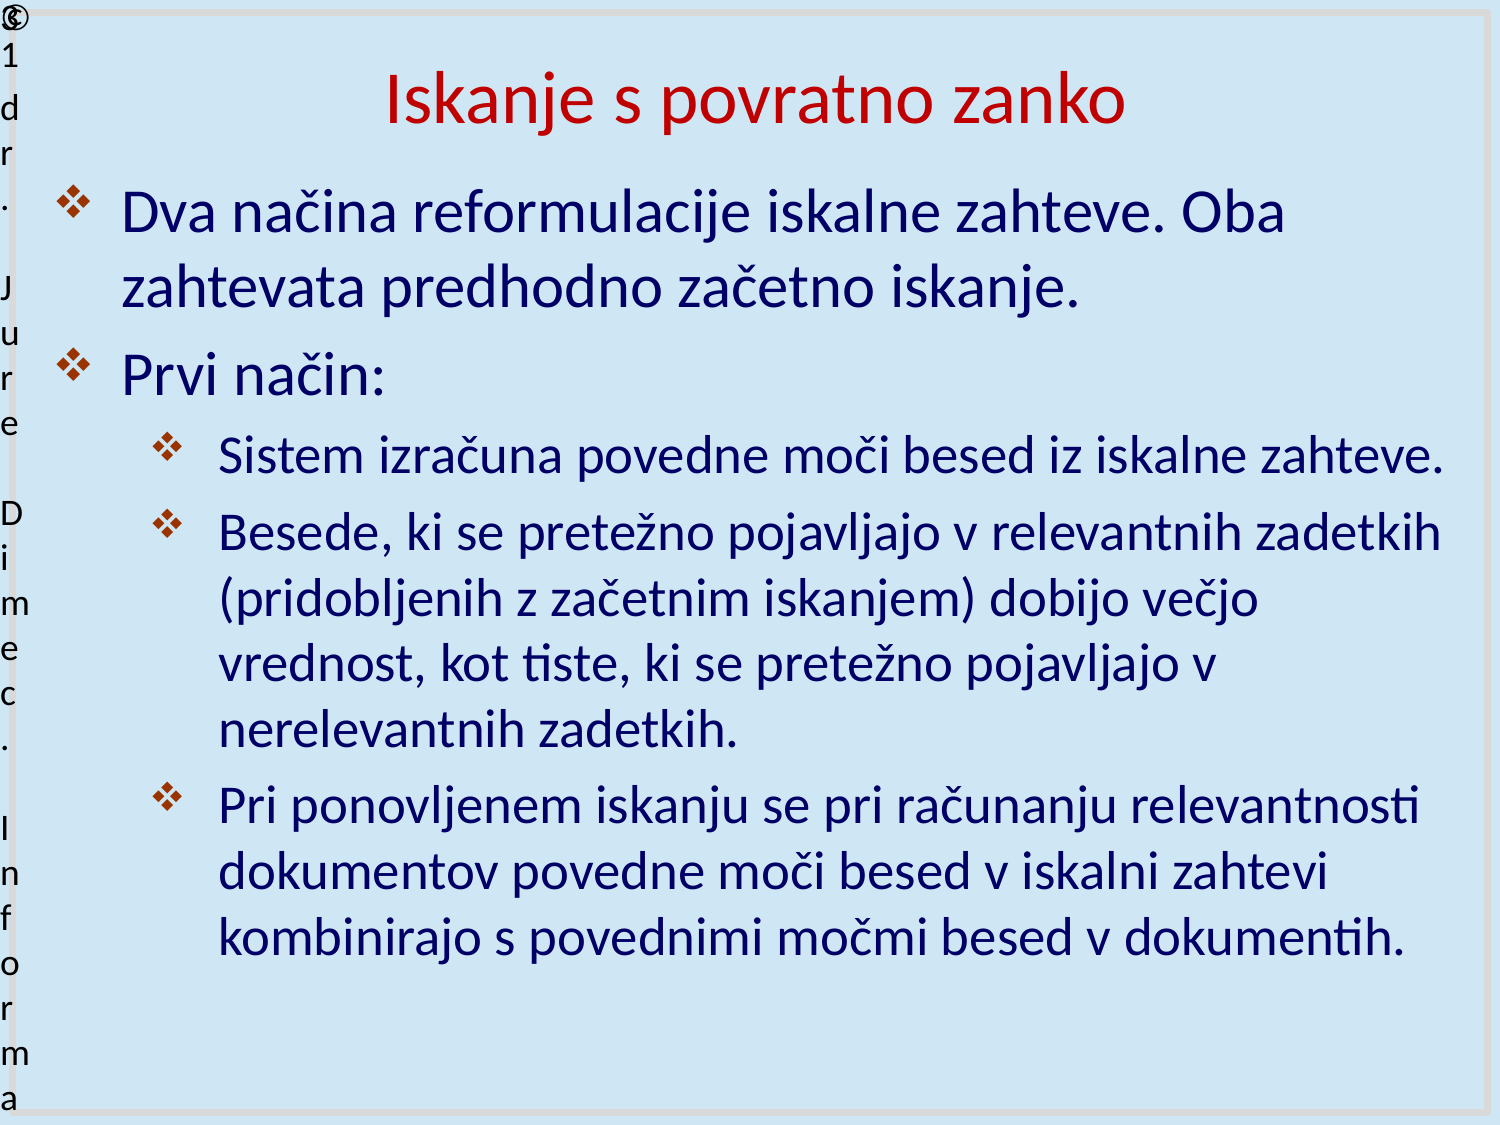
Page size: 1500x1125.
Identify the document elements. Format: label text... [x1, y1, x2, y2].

title Iskanje s povratno zanko [37, 37, 1475, 150]
list Dva načina reformulacije iskalne zahteve. Oba zahtevata predhodno začetno iskanje. Prvi način: Sistem izračuna povedne moči besed iz iskalne zahteve. Besede, ki se pretežno pojavljajo v relevantnih zadetkih (pridobljenih z začetnim iskanjem) dobijo večjo vrednost, kot tiste, ki se pretežno pojavljajo v nerelevantnih zadetkih. Pri ponovljenem iskanju se pri računanju relevantnosti dokumentov povedne moči besed v iskalni zahtevi kombinirajo s povednimi močmi besed v dokumentih. [37, 162, 1475, 1050]
